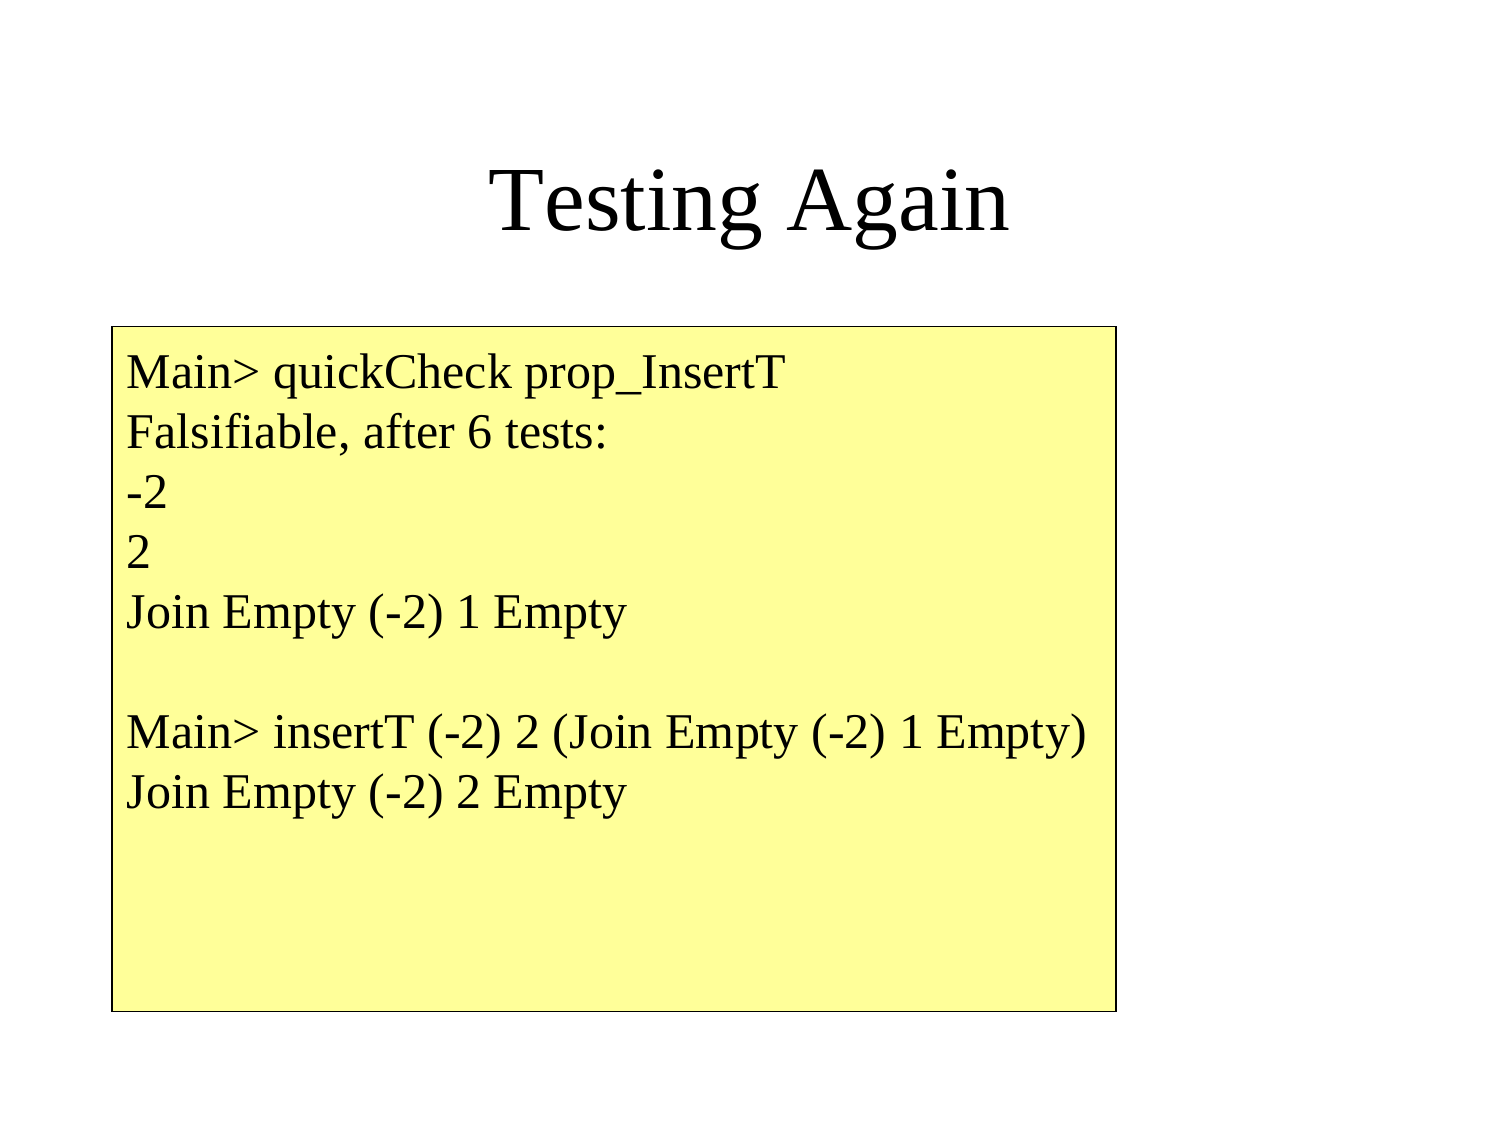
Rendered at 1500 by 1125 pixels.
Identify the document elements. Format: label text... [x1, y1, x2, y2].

text_box Main> quickCheck prop_InsertT Falsifiable, after 6 tests: -2 2 Join Empty (-2) 1 Empty Main> insertT (-2) 2 (Join Empty (-2) 1 Empty) Join Empty (-2) 2 Empty [112, 326, 1117, 1012]
title Testing Again [112, 99, 1388, 288]
